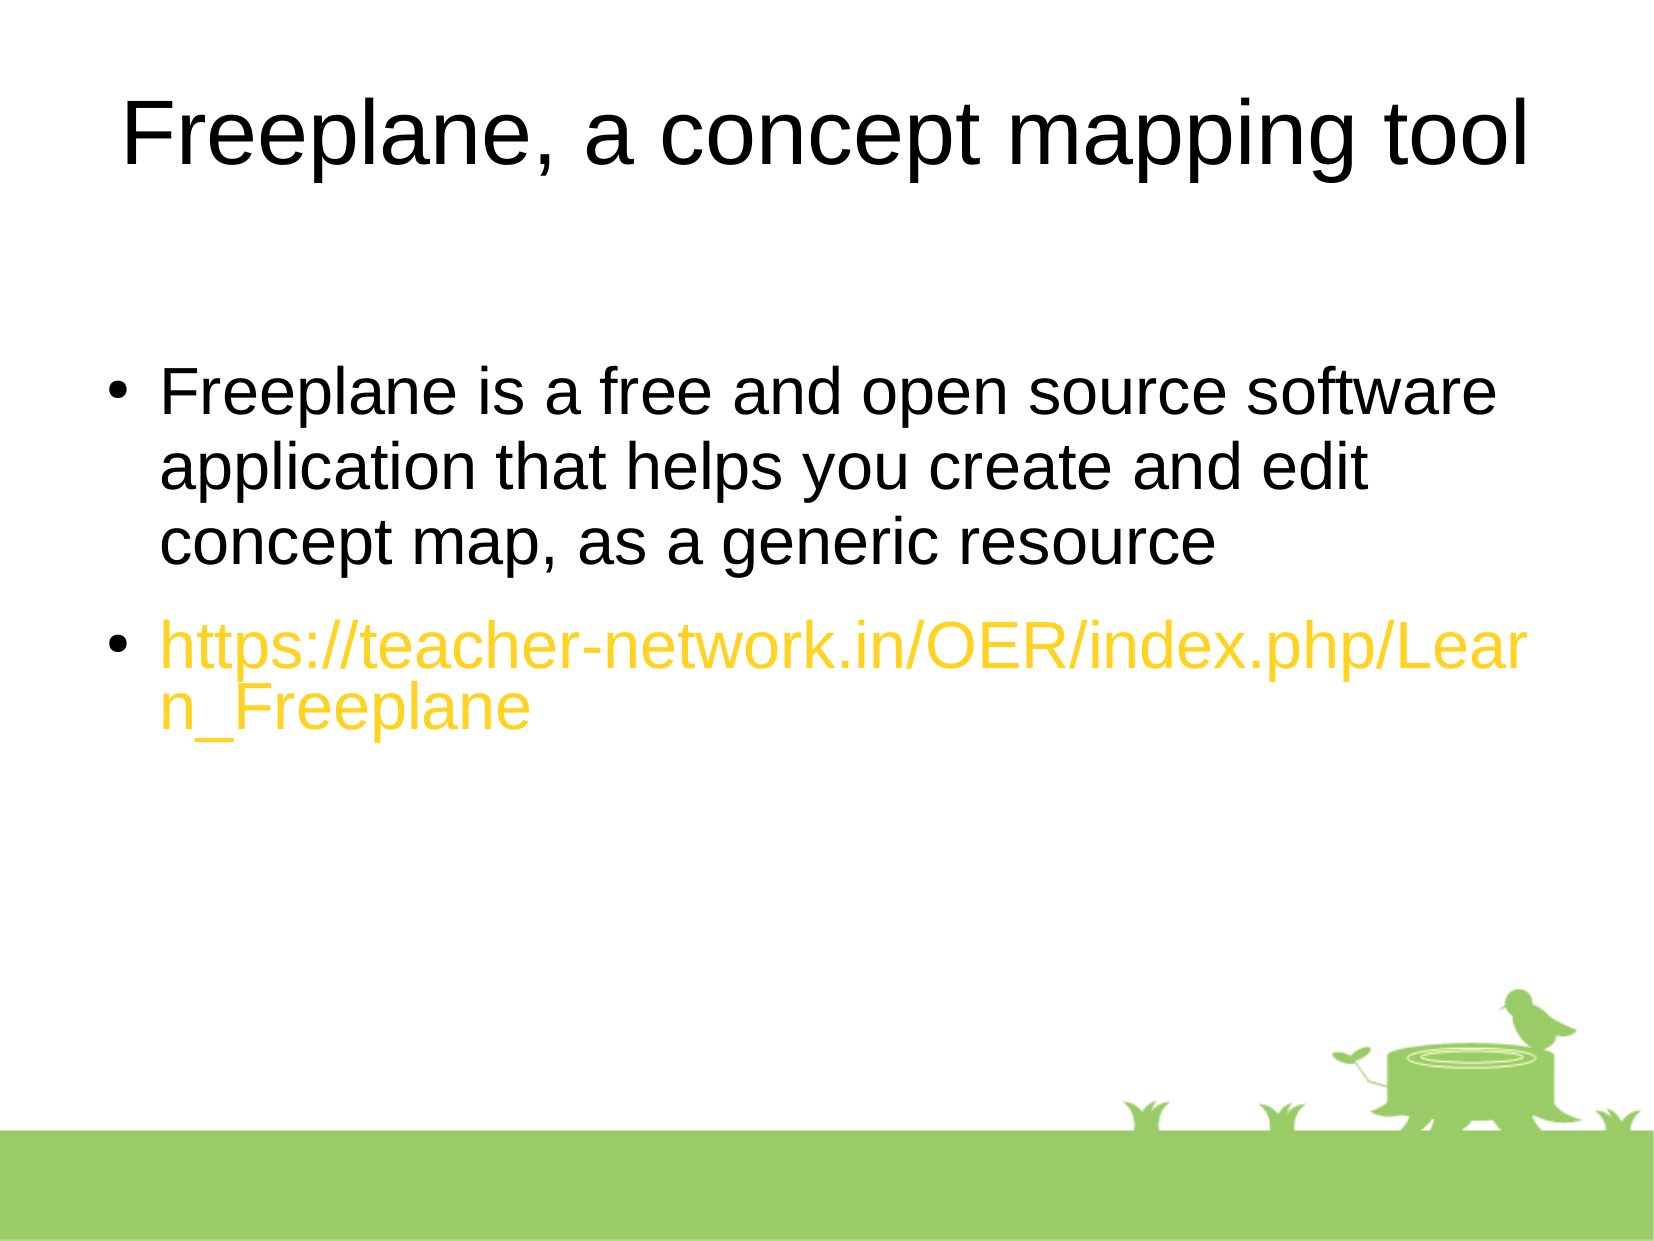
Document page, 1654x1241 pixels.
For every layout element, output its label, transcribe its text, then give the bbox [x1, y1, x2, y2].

list Freeplane is a free and open source software application that helps you create and edit concept map, as a generic resource https://teacher-network.in/OER/index.php/Learn_Freeplane [88, 354, 1565, 1063]
picture [0, 0, 1654, 1241]
title Freeplane, a concept mapping tool [88, 16, 1565, 250]
